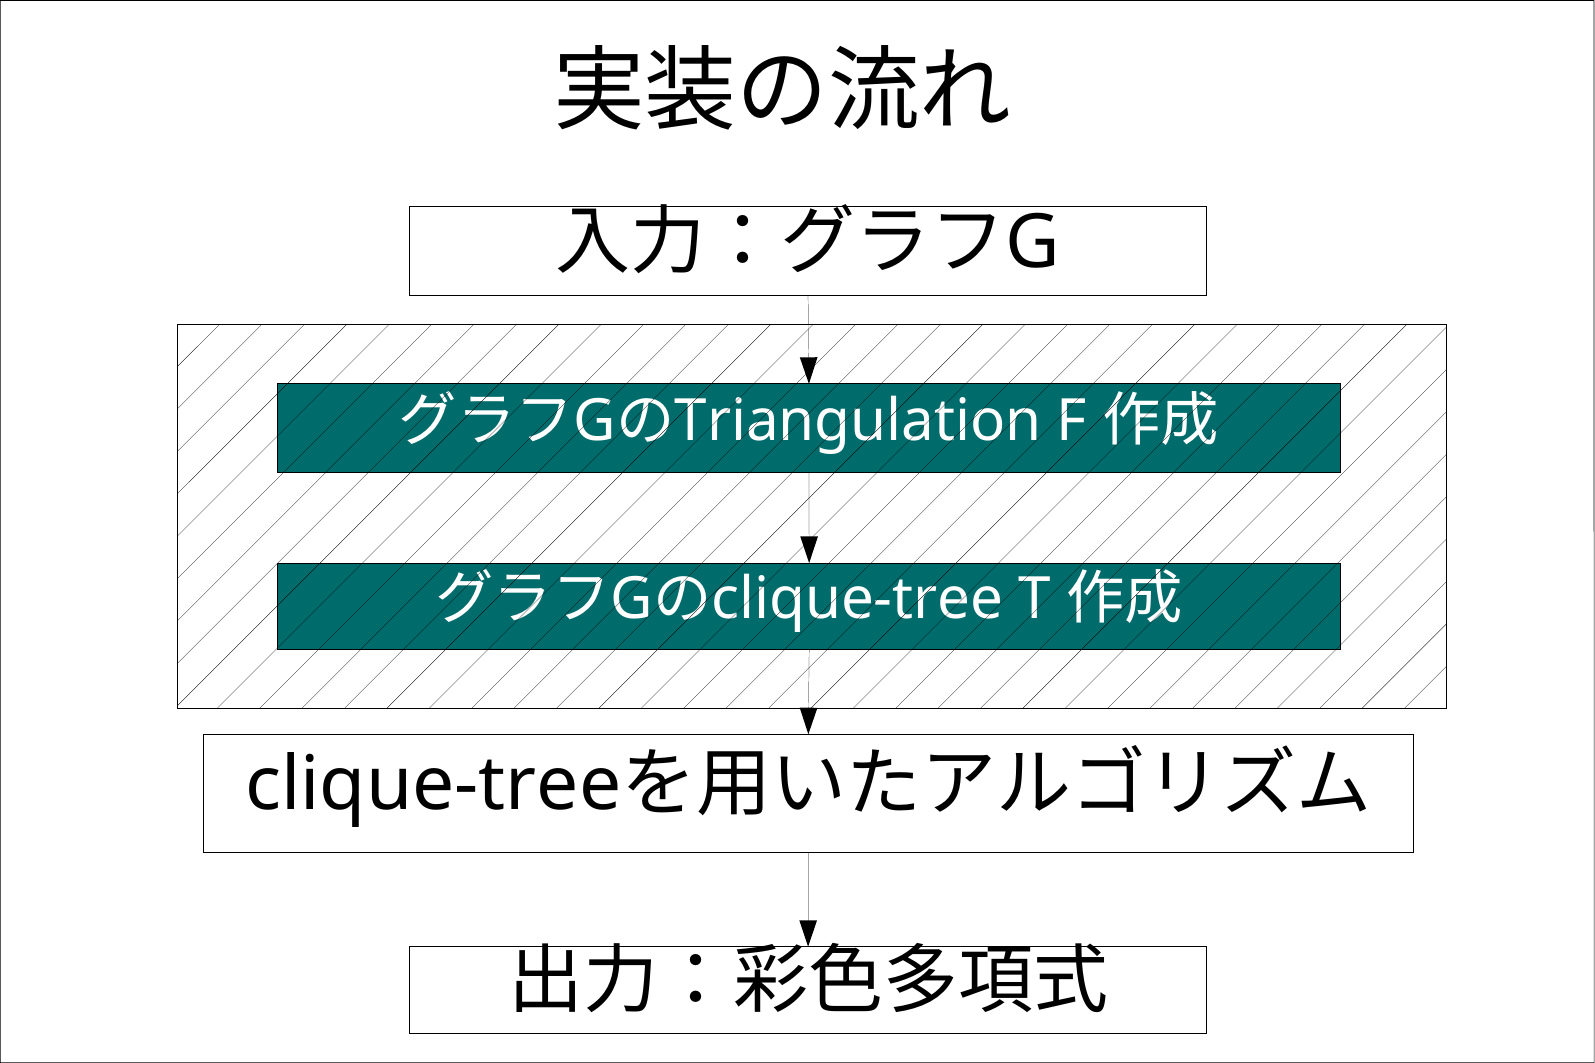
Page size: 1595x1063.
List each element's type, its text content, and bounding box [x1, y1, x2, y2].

text_box 出力：彩色多項式 [409, 946, 1207, 1034]
text_box [177, 324, 1447, 709]
title 実装の流れ [59, 8, 1506, 191]
text_box clique-treeを用いたアルゴリズム [203, 734, 1414, 853]
text_box 出力：彩色多項式 [908, 954, 934, 965]
text_box 出力：彩色多項式 [825, 953, 851, 962]
text_box 入力：グラフG [409, 206, 1207, 296]
text_box 出力：彩色多項式 [825, 967, 843, 980]
text_box 出力：彩色多項式 [849, 967, 868, 980]
